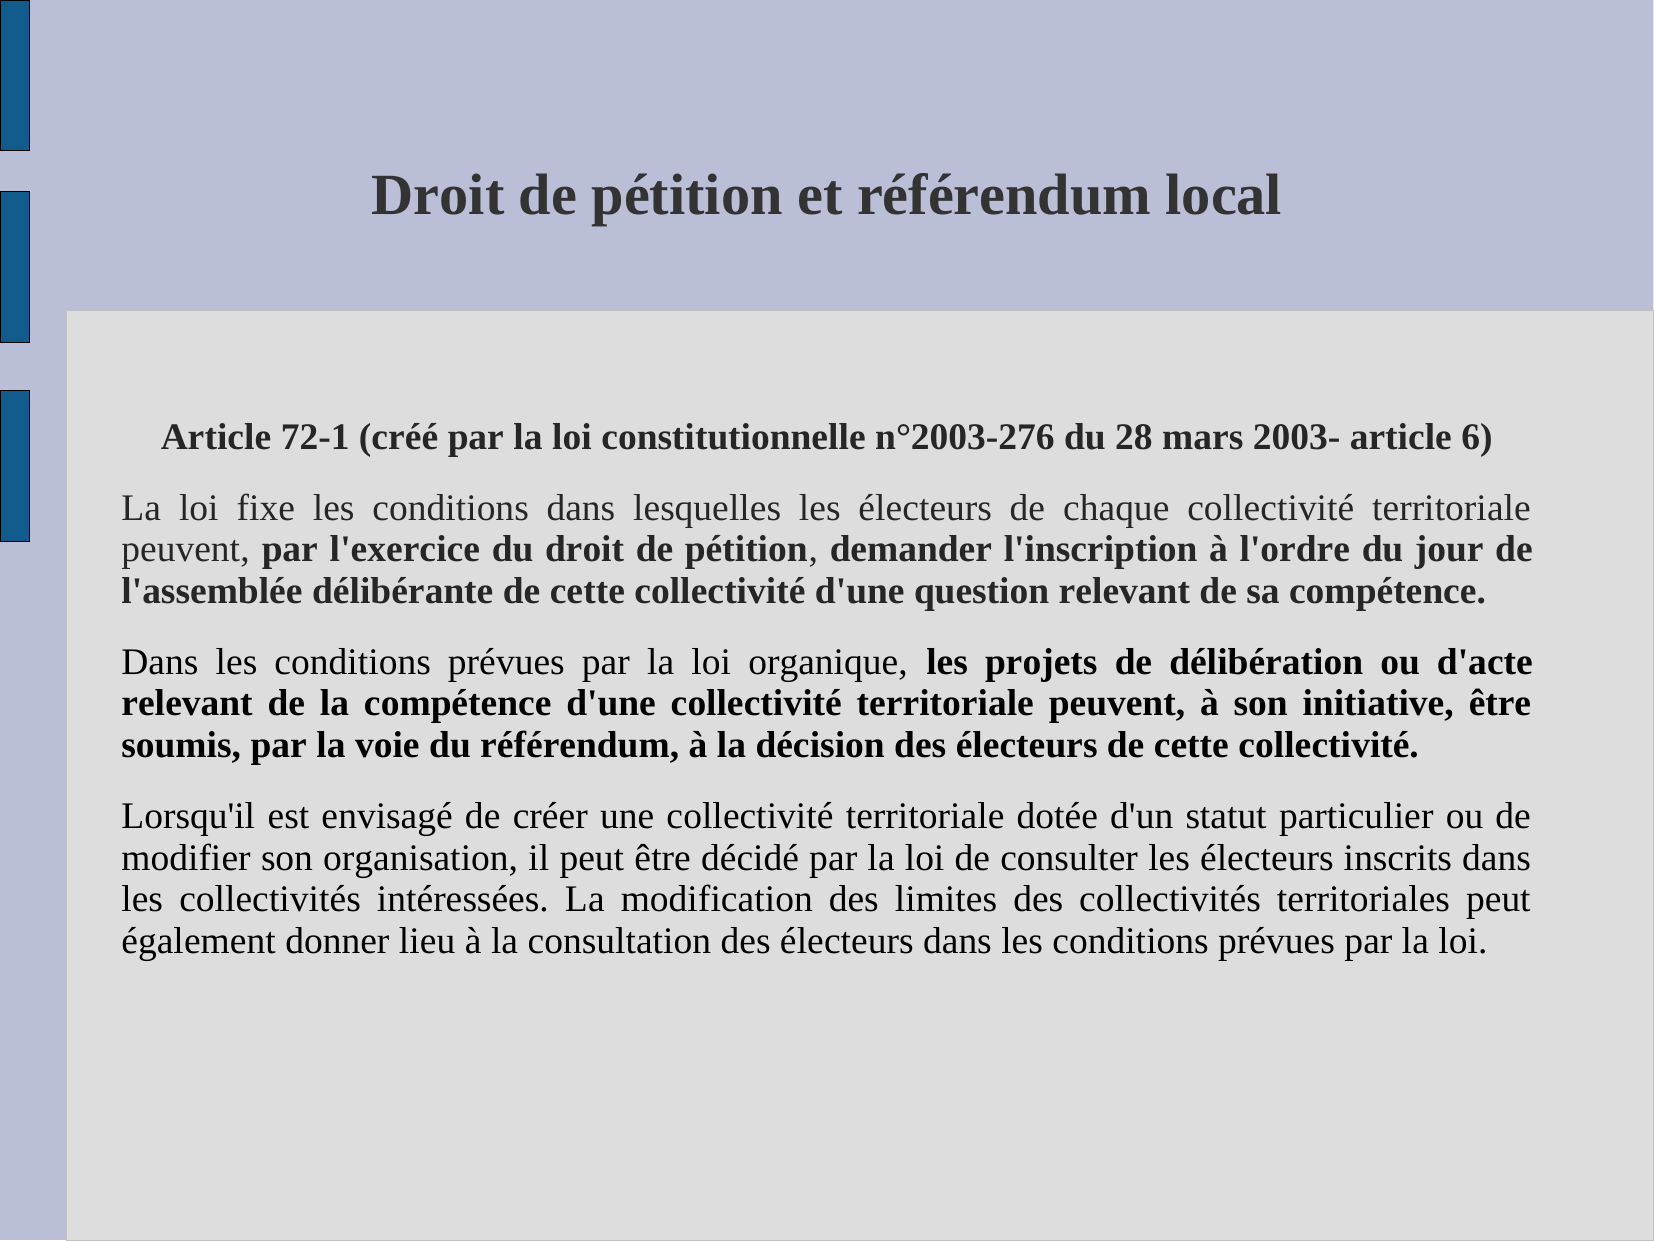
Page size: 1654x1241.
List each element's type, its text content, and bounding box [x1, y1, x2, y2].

list Article 72-1 (créé par la loi constitutionnelle n°2003-276 du 28 mars 2003- article 6) La loi fixe les conditions dans lesquelles les électeurs de chaque collectivité territoriale peuvent, par l'exercice du droit de pétition, demander l'inscription à l'ordre du jour de l'assemblée délibérante de cette collectivité d'une question relevant de sa compétence. Dans les conditions prévues par la loi organique, les projets de délibération ou d'acte relevant de la compétence d'une collectivité territoriale peuvent, à son initiative, être soumis, par la voie du référendum, à la décision des électeurs de cette collectivité. Lorsqu'il est envisagé de créer une collectivité territoriale dotée d'un statut particulier ou de modifier son organisation, il peut être décidé par la loi de consulter les électeurs inscrits dans les collectivités intéressées. La modification des limites des collectivités territoriales peut également donner lieu à la consultation des électeurs dans les conditions prévues par la loi. [121, 344, 1534, 1112]
title Droit de pétition et référendum local [121, 98, 1534, 291]
